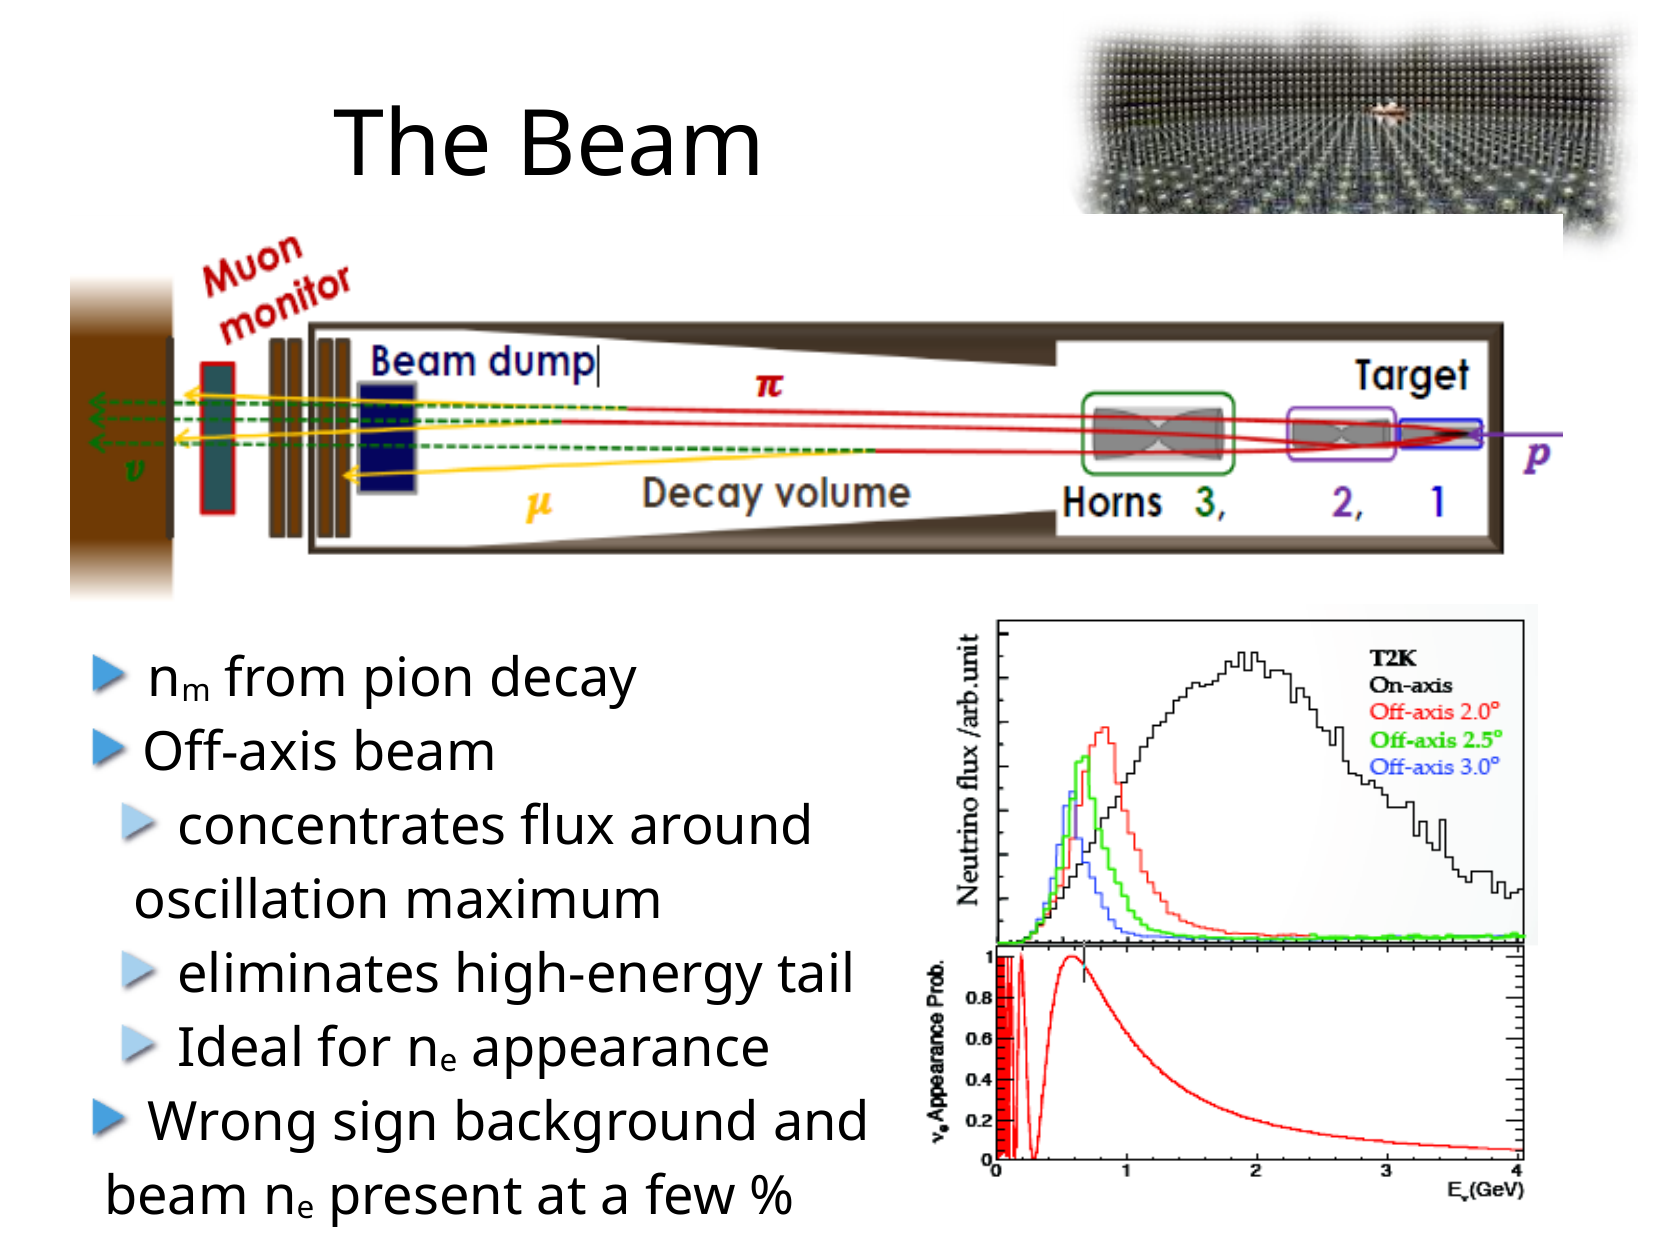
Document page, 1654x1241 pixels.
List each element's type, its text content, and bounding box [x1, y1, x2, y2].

text_box nm from pion decay Off-axis beam concentrates flux around oscillation maximum eliminates high-energy tail Ideal for ne appearance Wrong sign background and beam ne present at a few % [72, 627, 838, 1225]
title The Beam [23, 23, 1075, 257]
picture [70, 11, 1638, 1209]
